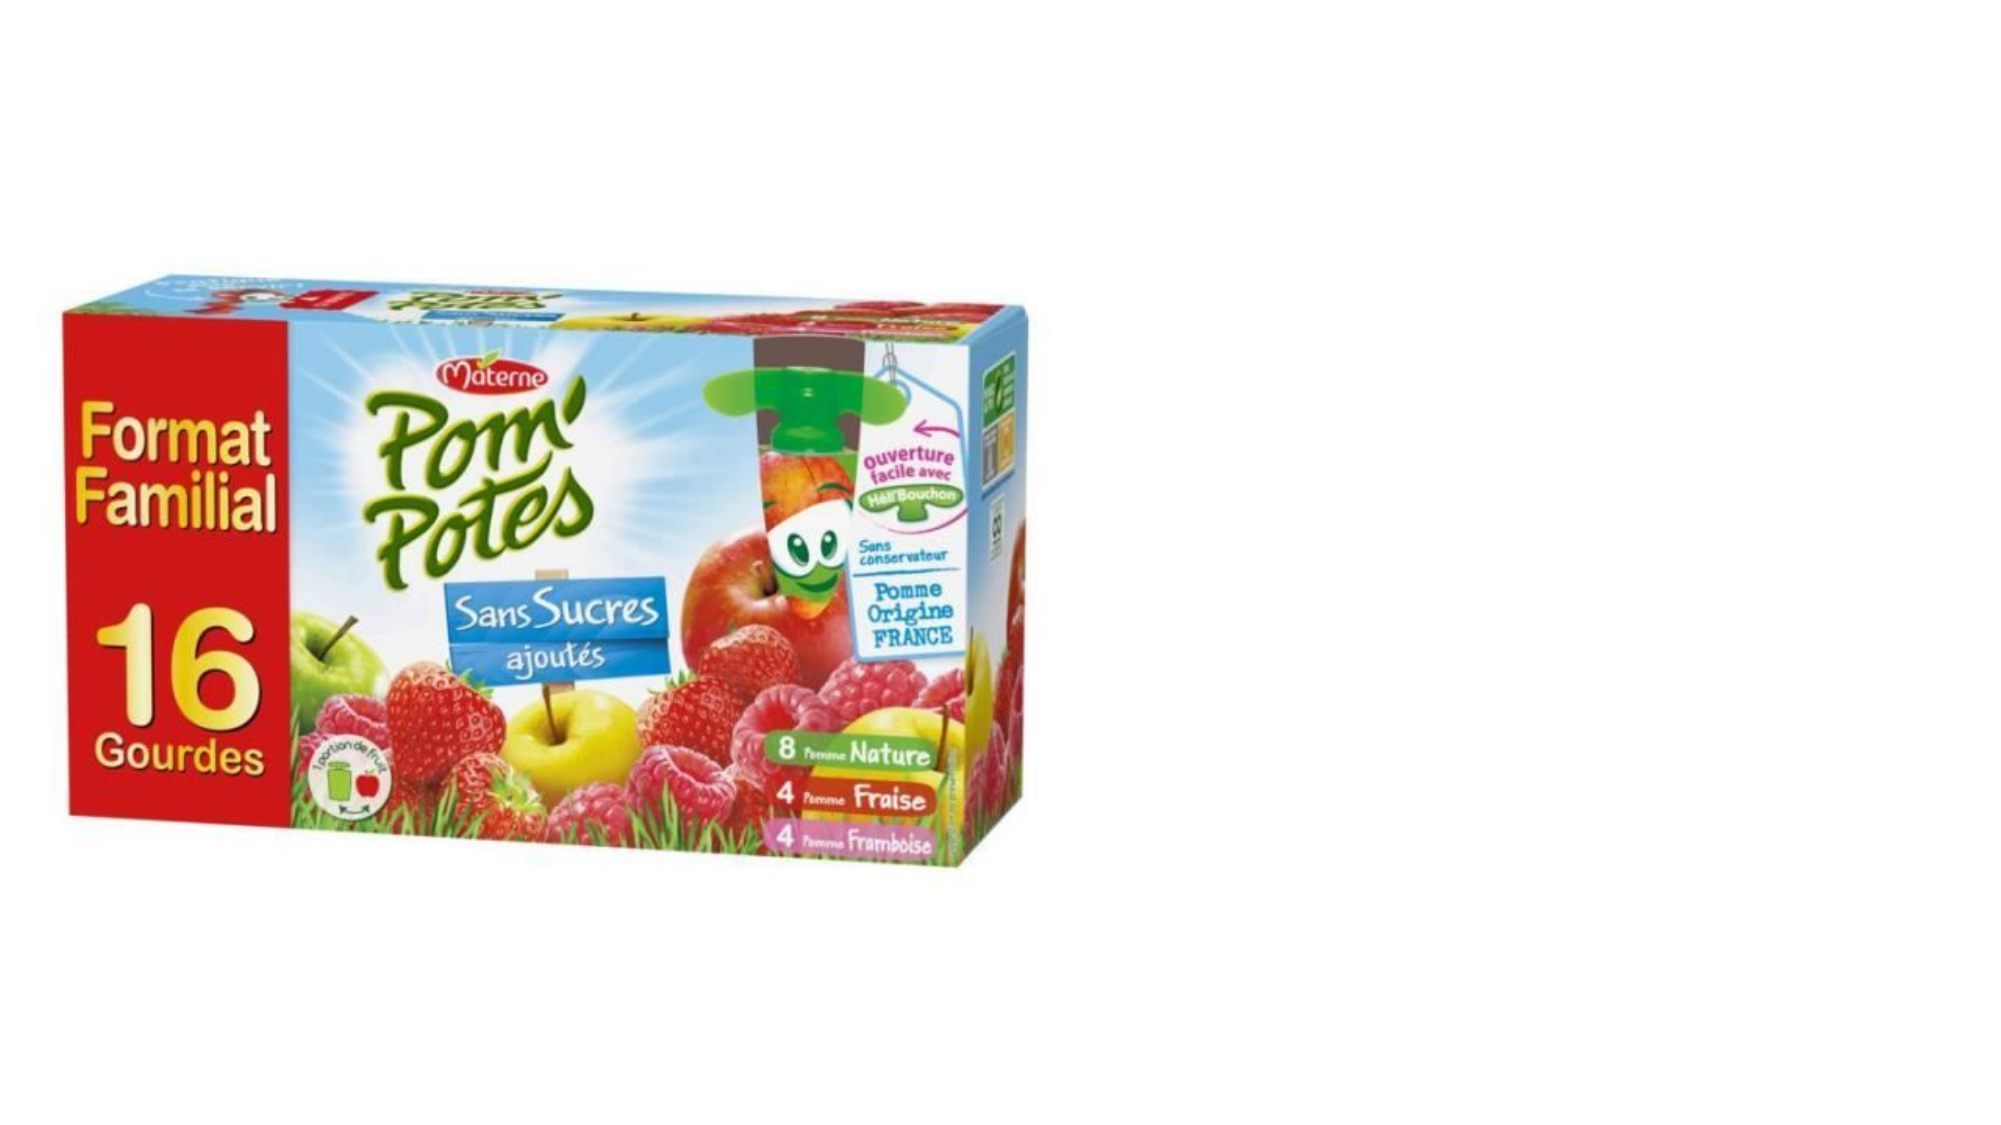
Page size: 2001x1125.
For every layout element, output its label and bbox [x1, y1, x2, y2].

picture [0, 15, 1094, 1110]
